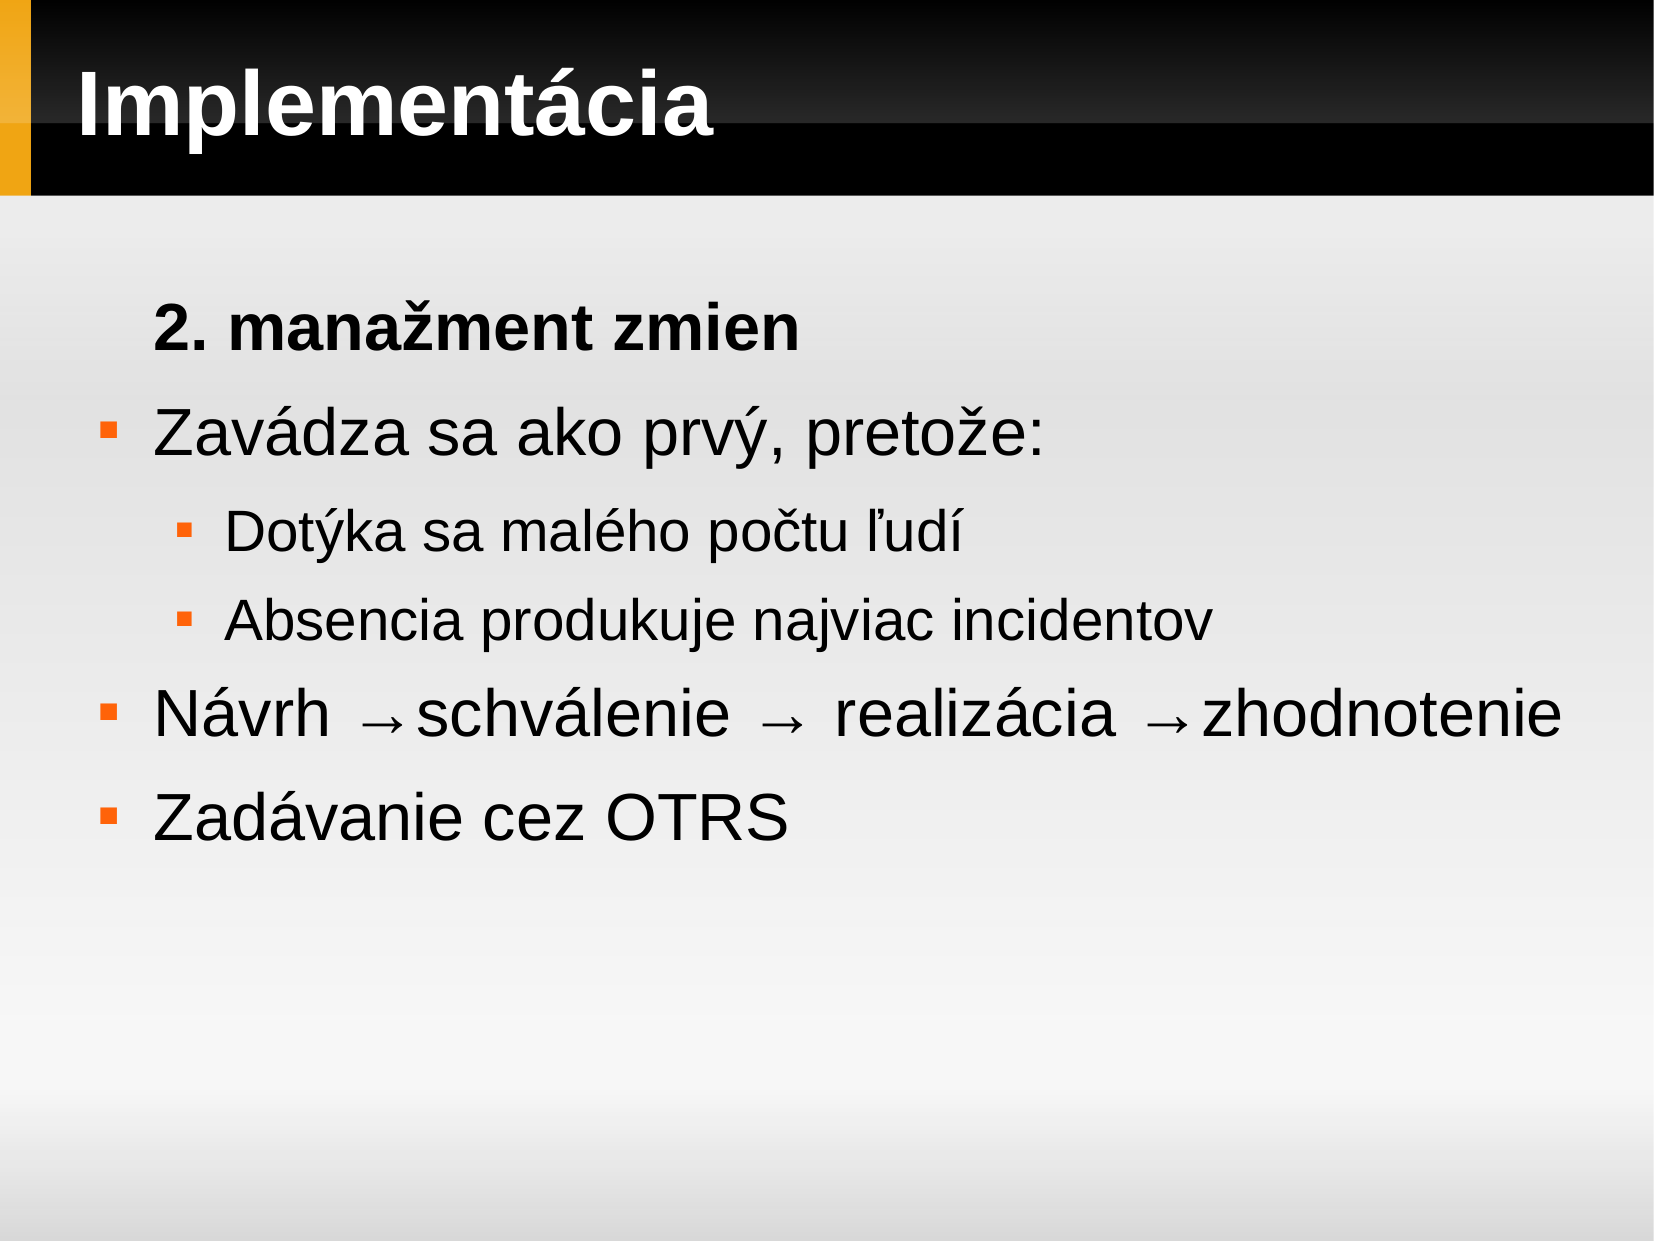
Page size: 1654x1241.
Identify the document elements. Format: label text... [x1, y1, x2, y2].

picture [0, 0, 1654, 1241]
list 2. manažment zmien Zavádza sa ako prvý, pretože: Dotýka sa malého počtu ľudí Absencia produkuje najviac incidentov Návrh →schválenie → realizácia →zhodnotenie Zadávanie cez OTRS [82, 290, 1571, 1109]
title Implementácia [76, 0, 1565, 208]
